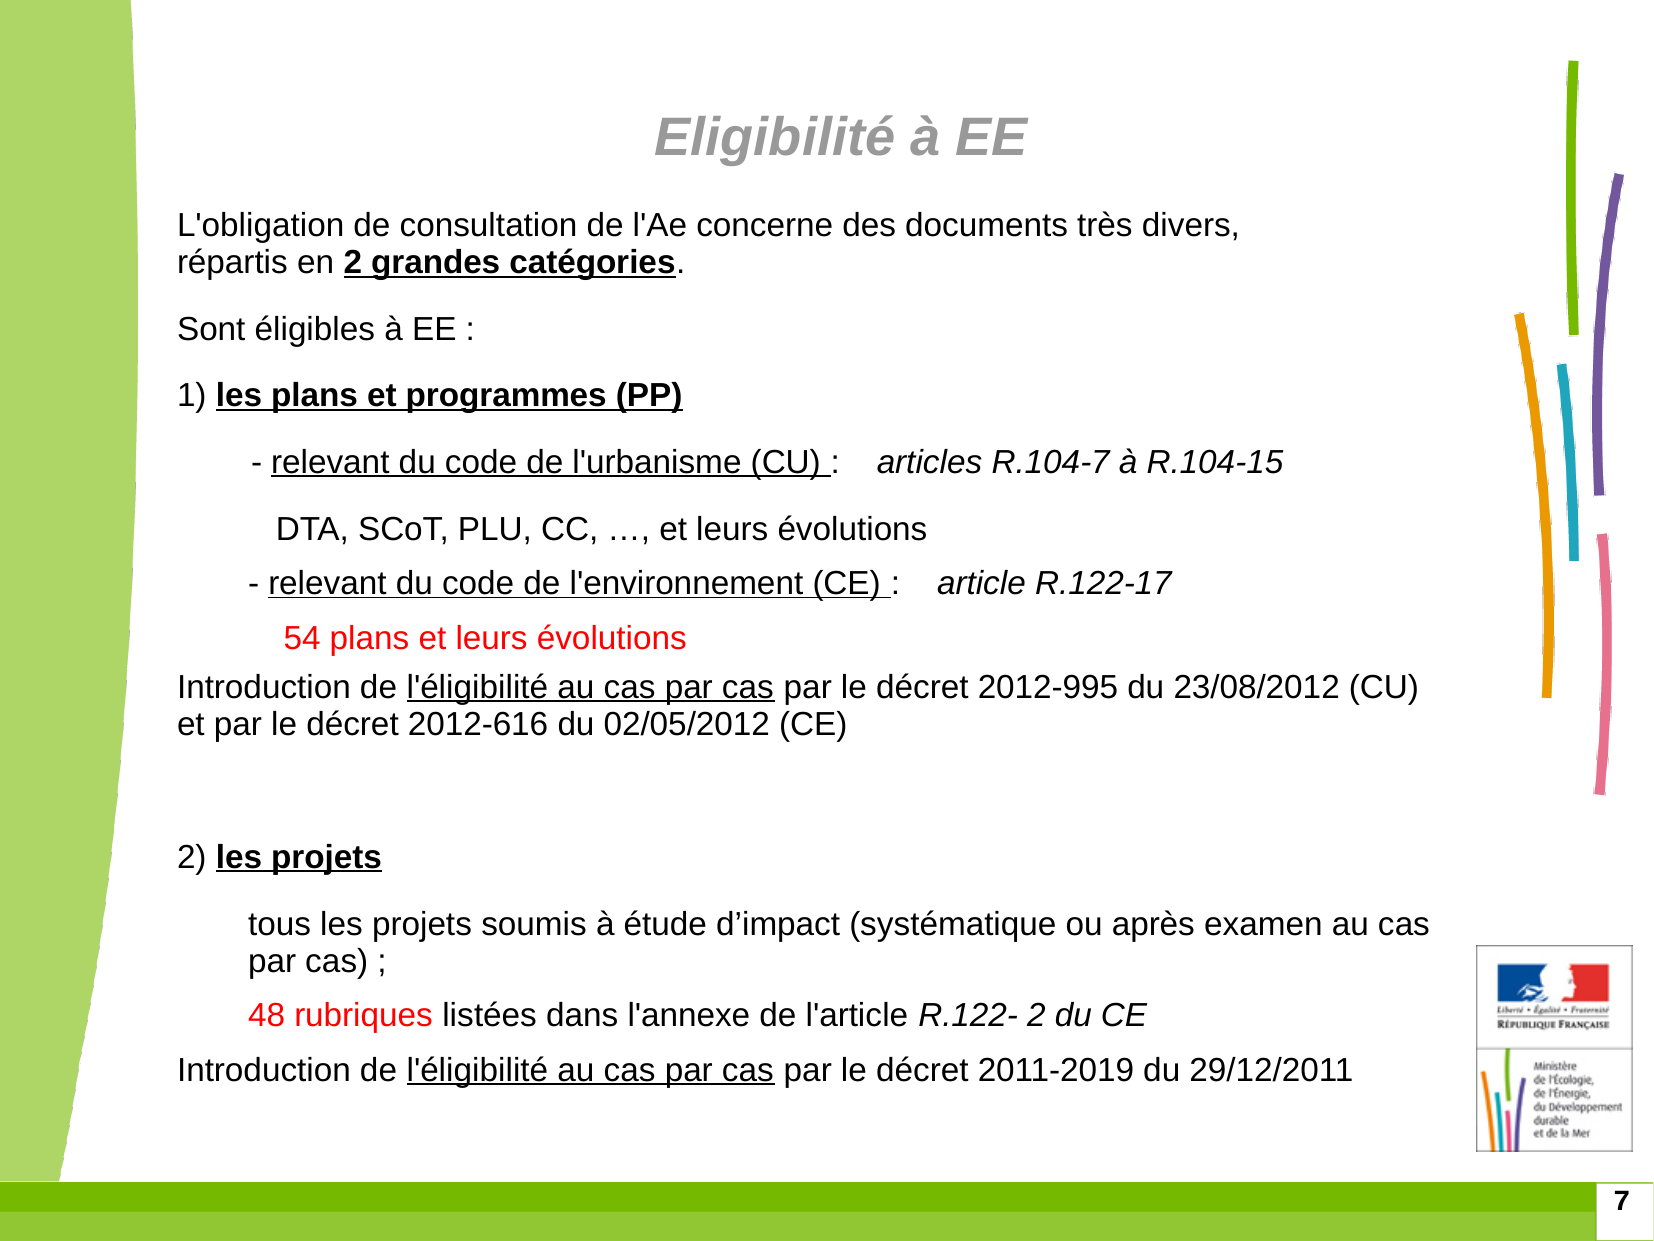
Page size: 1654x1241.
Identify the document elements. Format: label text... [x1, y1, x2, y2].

list L'obligation de consultation de l'Ae concerne des documents très divers, répartis en 2 grandes catégories. Sont éligibles à EE : 1) les plans et programmes (PP) - relevant du code de l'urbanisme (CU) : articles R.104-7 à R.104-15 DTA, SCoT, PLU, CC, …, et leurs évolutions - relevant du code de l'environnement (CE) : article R.122-17 54 plans et leurs évolutions Introduction de l'éligibilité au cas par cas par le décret 2012-995 du 23/08/2012 (CU) et par le décret 2012-616 du 02/05/2012 (CE) 2) les projets tous les projets soumis à étude d’impact (systématique ou après examen au cas par cas) ; 48 rubriques listées dans l'annexe de l'article R.122- 2 du CE Introduction de l'éligibilité au cas par cas par le décret 2011-2019 du 29/12/2011 [177, 206, 1447, 1123]
text_box [732, 649, 762, 721]
title Eligibilité à EE [236, 69, 1447, 203]
picture [0, 0, 1654, 1241]
